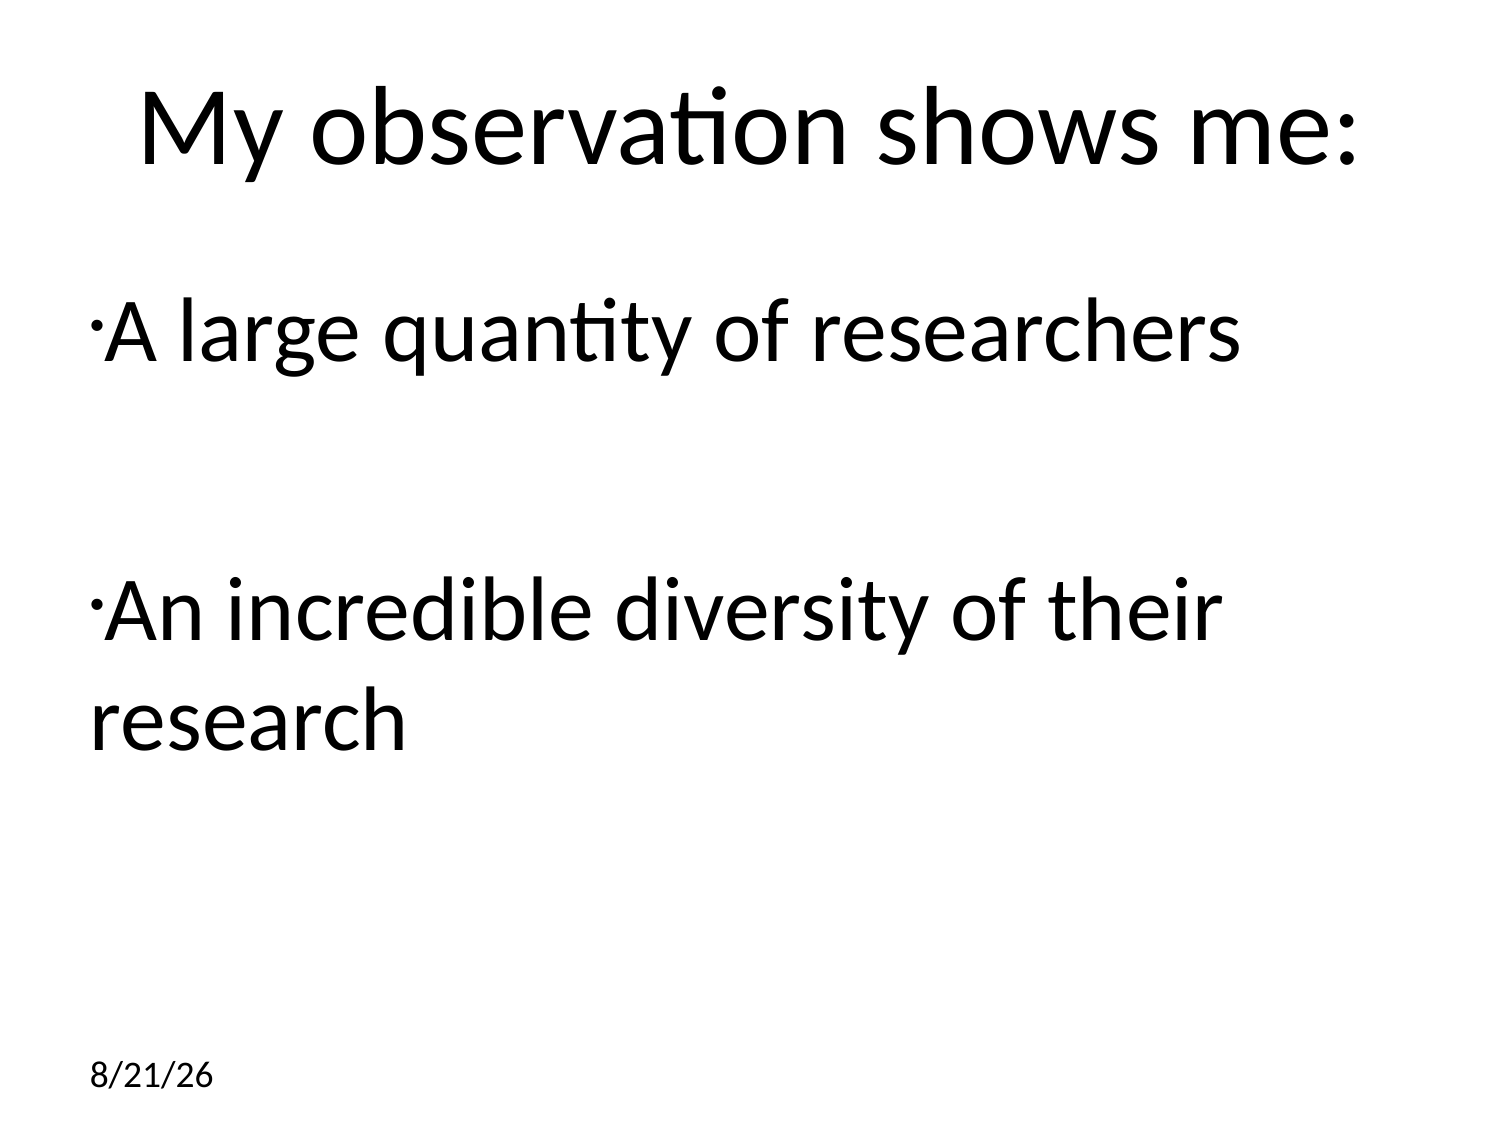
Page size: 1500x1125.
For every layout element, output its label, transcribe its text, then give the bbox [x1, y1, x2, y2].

list A large quantity of researchers An incredible diversity of their research [75, 262, 1425, 1125]
title My observation shows me: [75, 45, 1425, 233]
